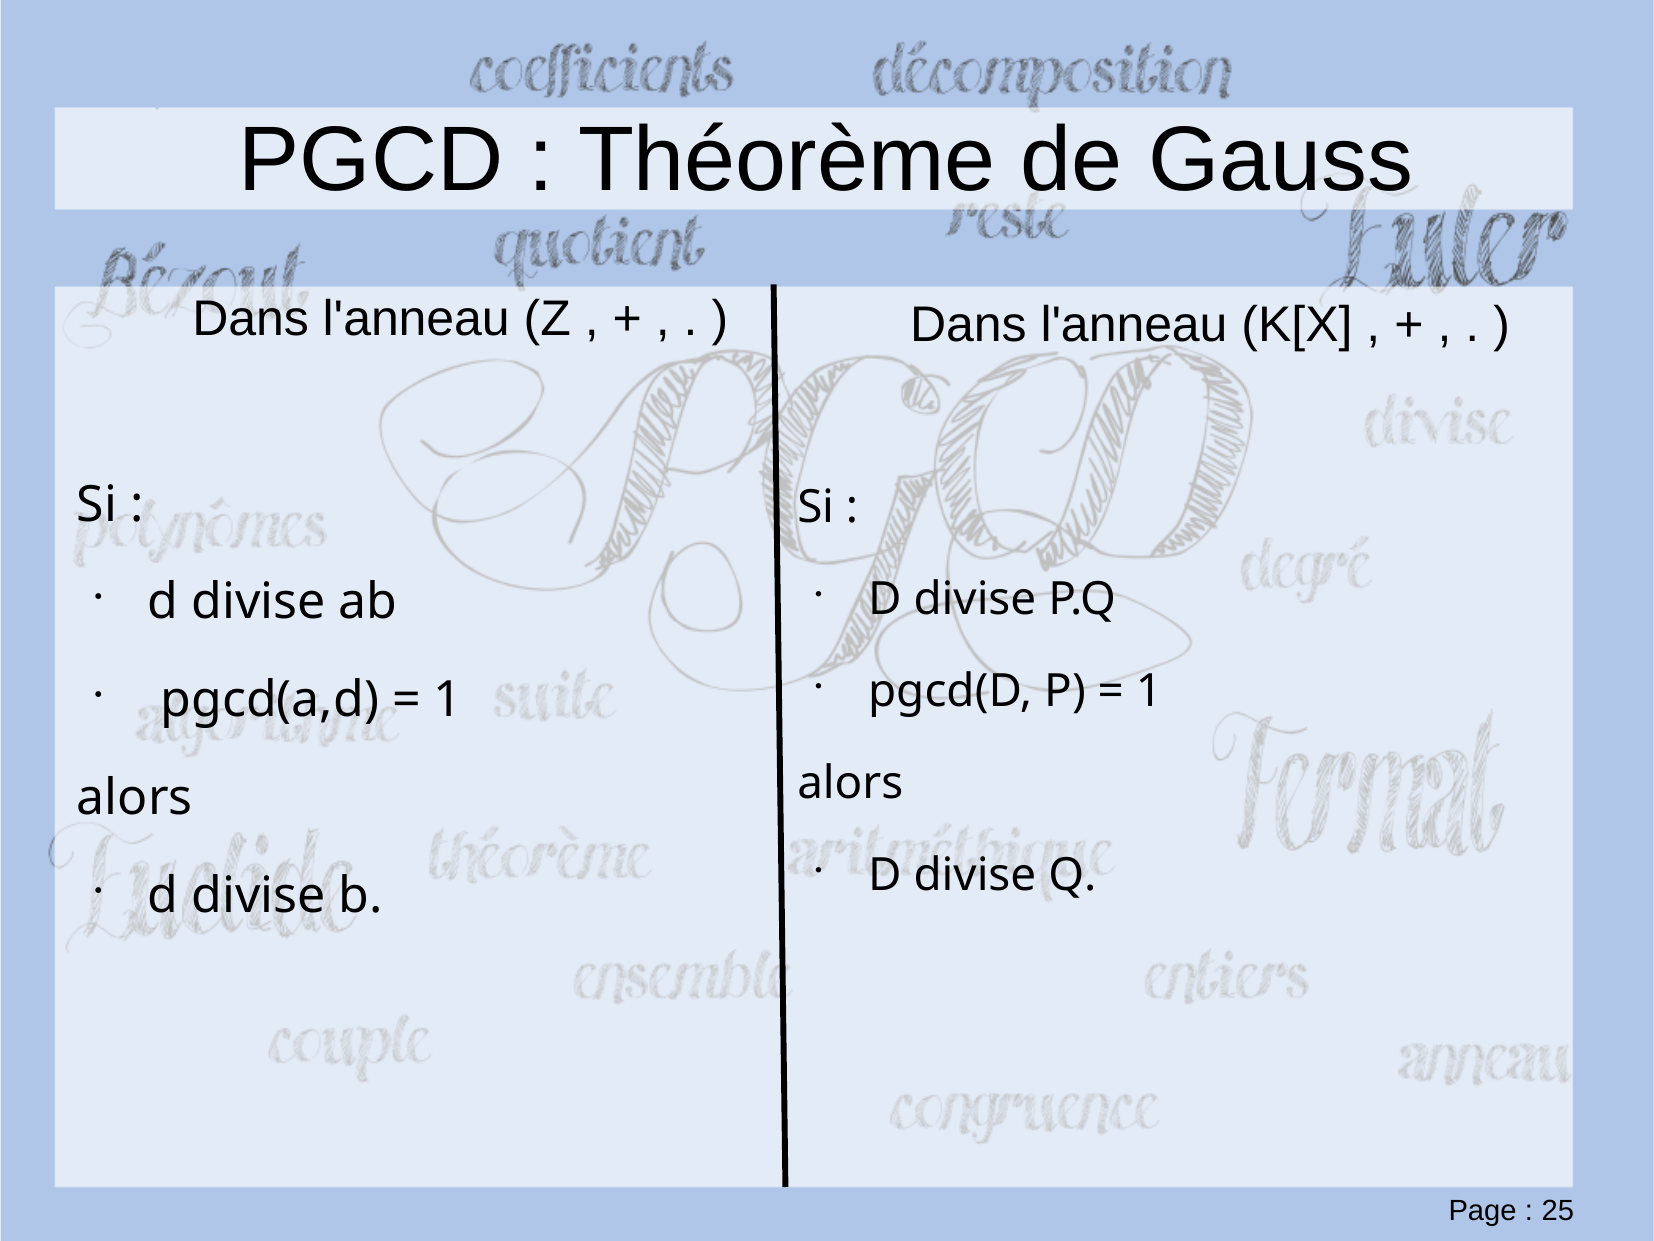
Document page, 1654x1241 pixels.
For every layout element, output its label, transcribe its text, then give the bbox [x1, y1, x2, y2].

title PGCD : Théorème de Gauss [82, 55, 1571, 263]
picture [0, 0, 1654, 1241]
list Dans l'anneau (K[X] , + , . ) Si : D divise P.Q pgcd(D, P) = 1 alors D divise Q. [797, 296, 1554, 1176]
list Dans l'anneau (Z , + , . ) Si : d divise ab pgcd(a,d) = 1 alors d divise b. [76, 290, 774, 1170]
